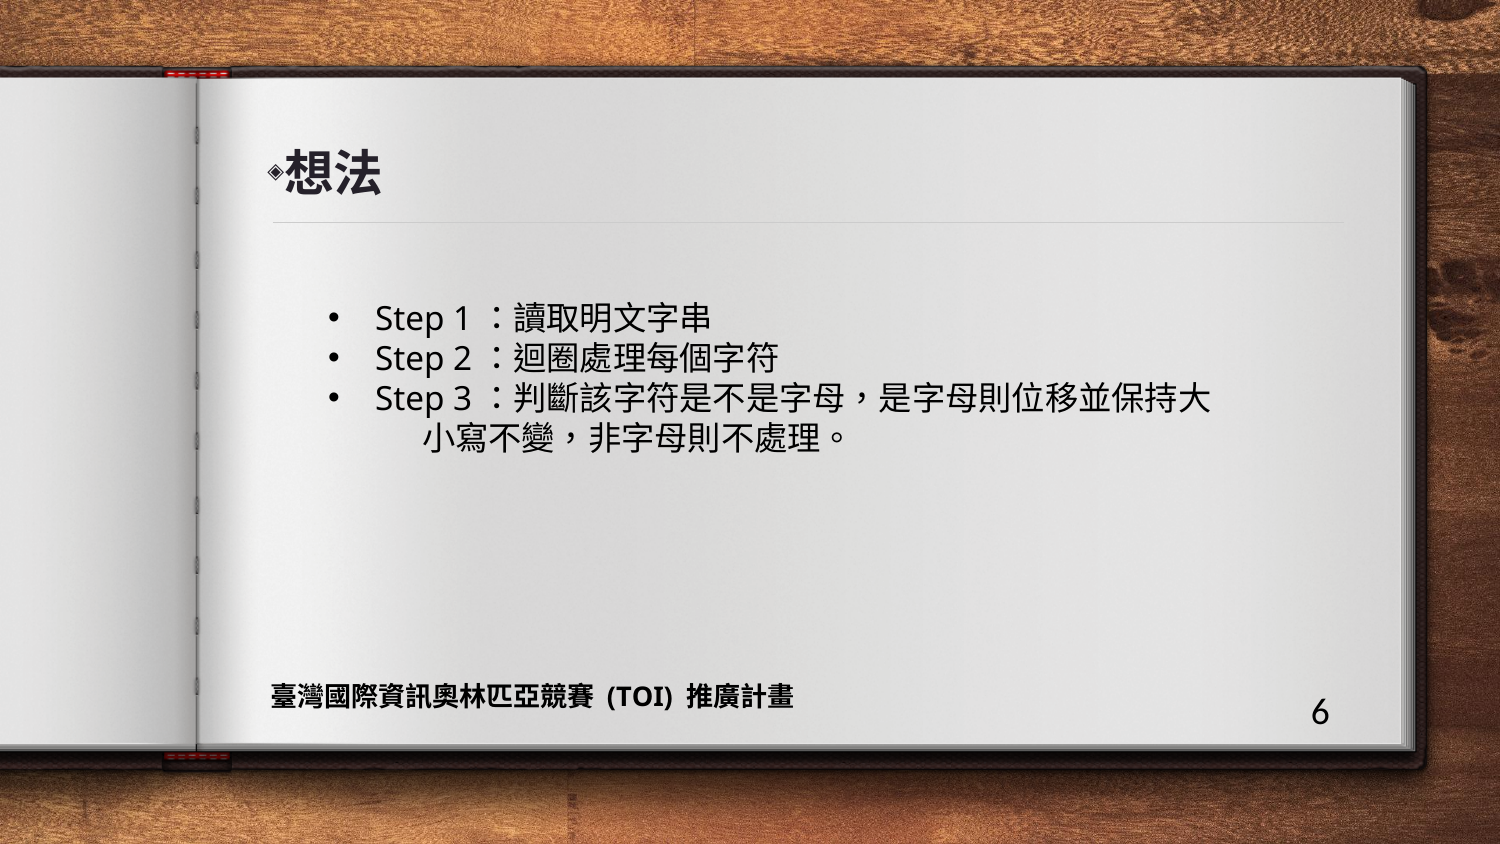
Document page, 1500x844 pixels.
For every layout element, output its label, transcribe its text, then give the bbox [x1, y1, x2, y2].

text_box 6 [1295, 672, 1386, 737]
text_box Step 1：讀取明文字串 Step 2：迴圈處理每個字符 Step 3：判斷該字符是不是字母，是字母則位移並保持大小寫不變，非字母則不處理。 [313, 289, 1254, 467]
list 想法 [252, 126, 1194, 216]
